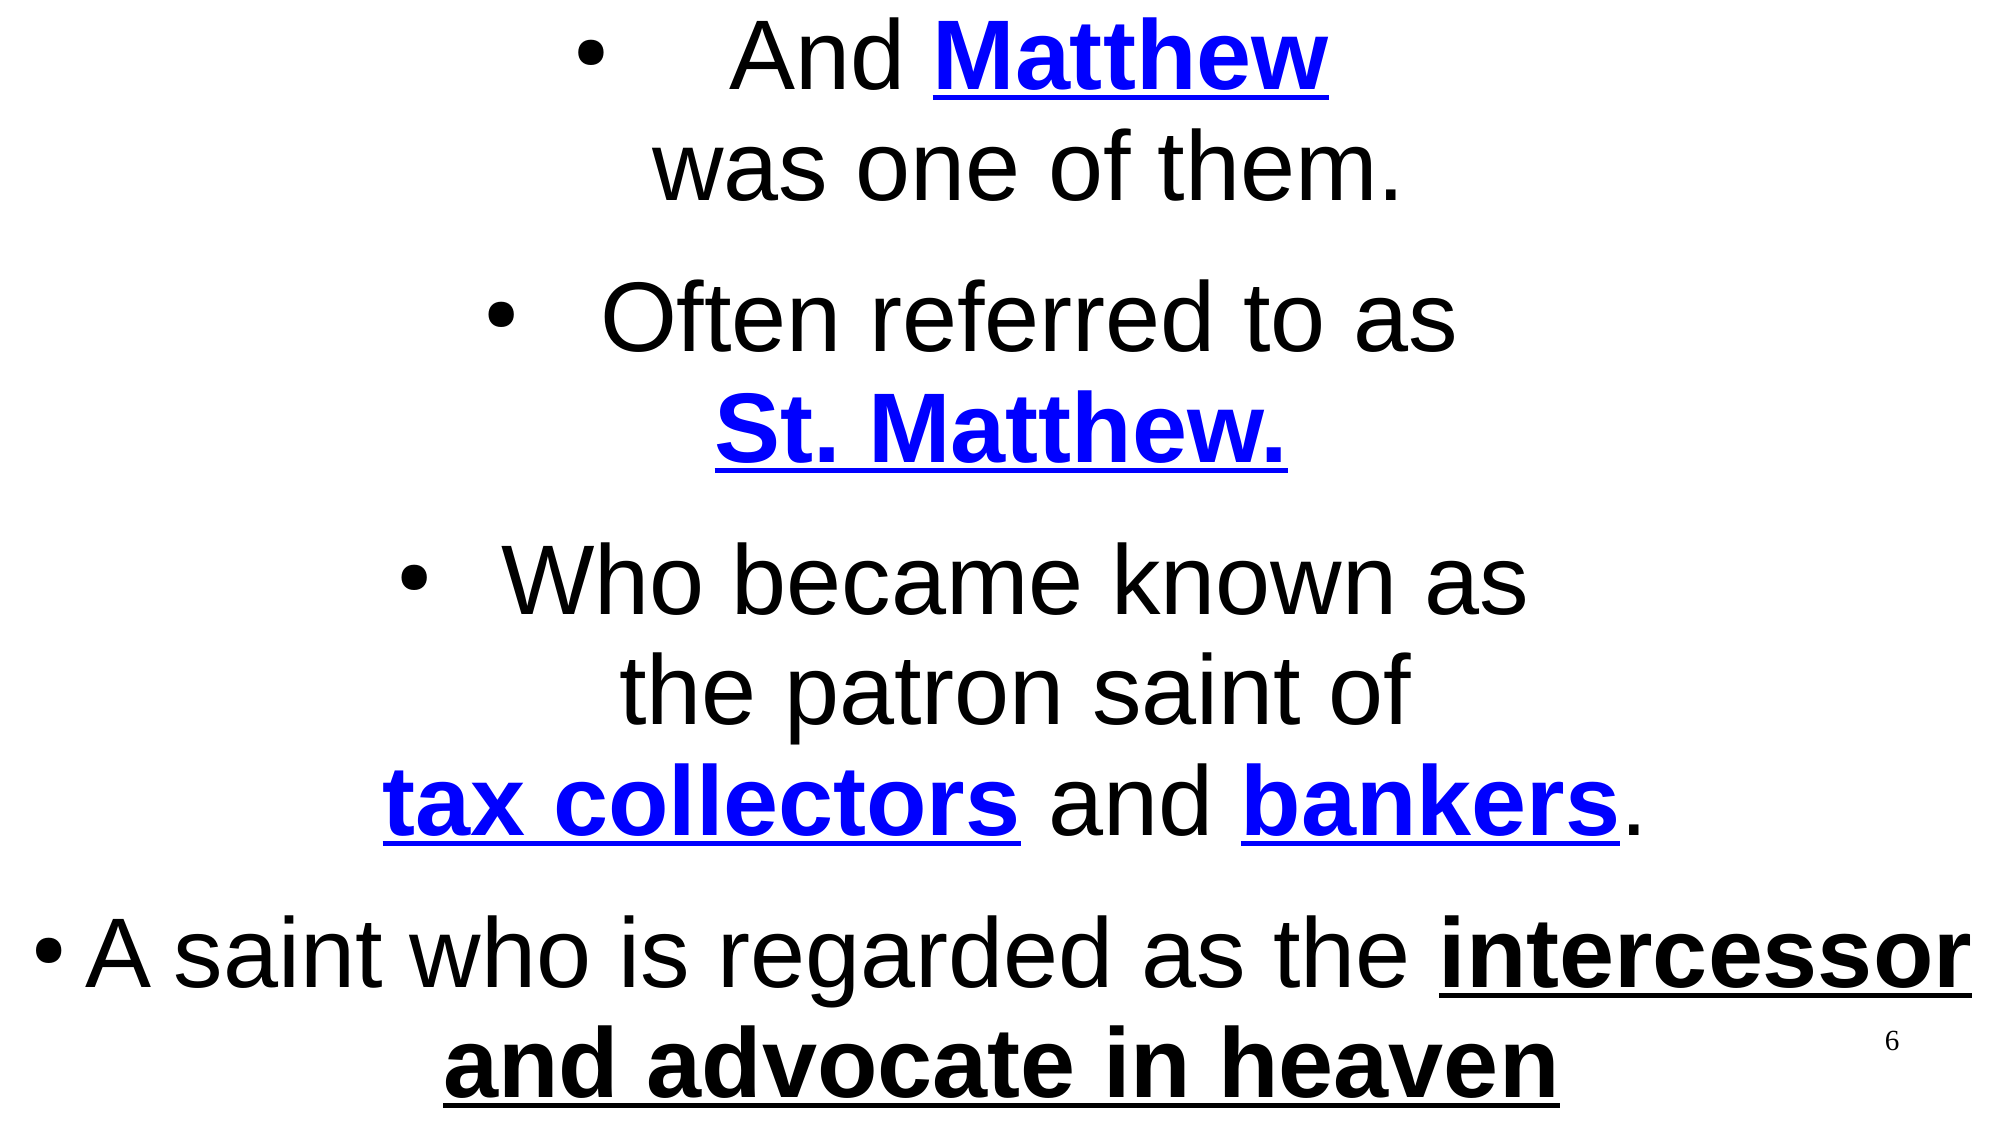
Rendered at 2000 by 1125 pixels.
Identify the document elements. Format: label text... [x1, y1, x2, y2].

list And Matthew was one of them. Often referred to as St. Matthew. Who became known as the patron saint of tax collectors and bankers. A saint who is regarded as the intercessor and advocate in heaven [0, 0, 1996, 1123]
